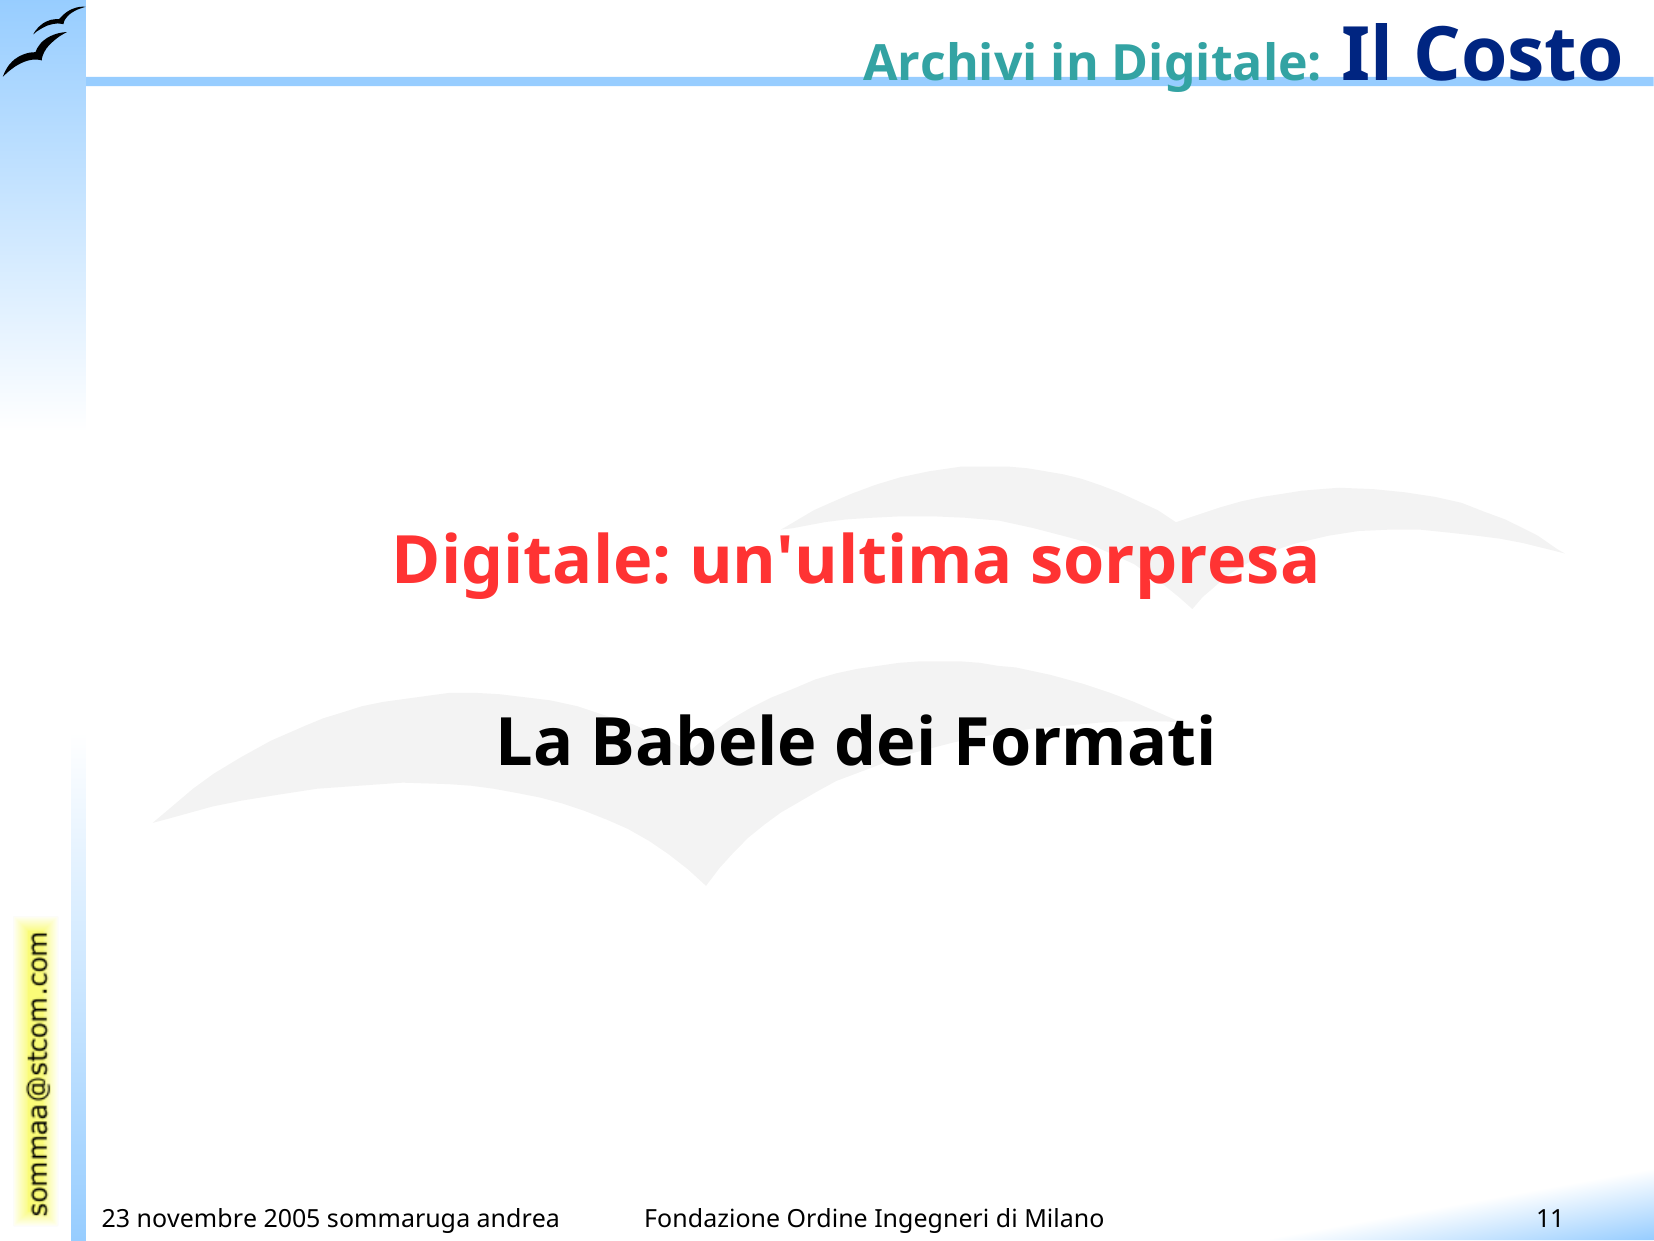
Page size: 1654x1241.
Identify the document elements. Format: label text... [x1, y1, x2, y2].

title Archivi in Digitale: Il Costo [85, 0, 1654, 104]
subtitle Digitale: un'ultima sorpresa La Babele dei Formati [85, 134, 1628, 1163]
picture [12, 915, 60, 1228]
